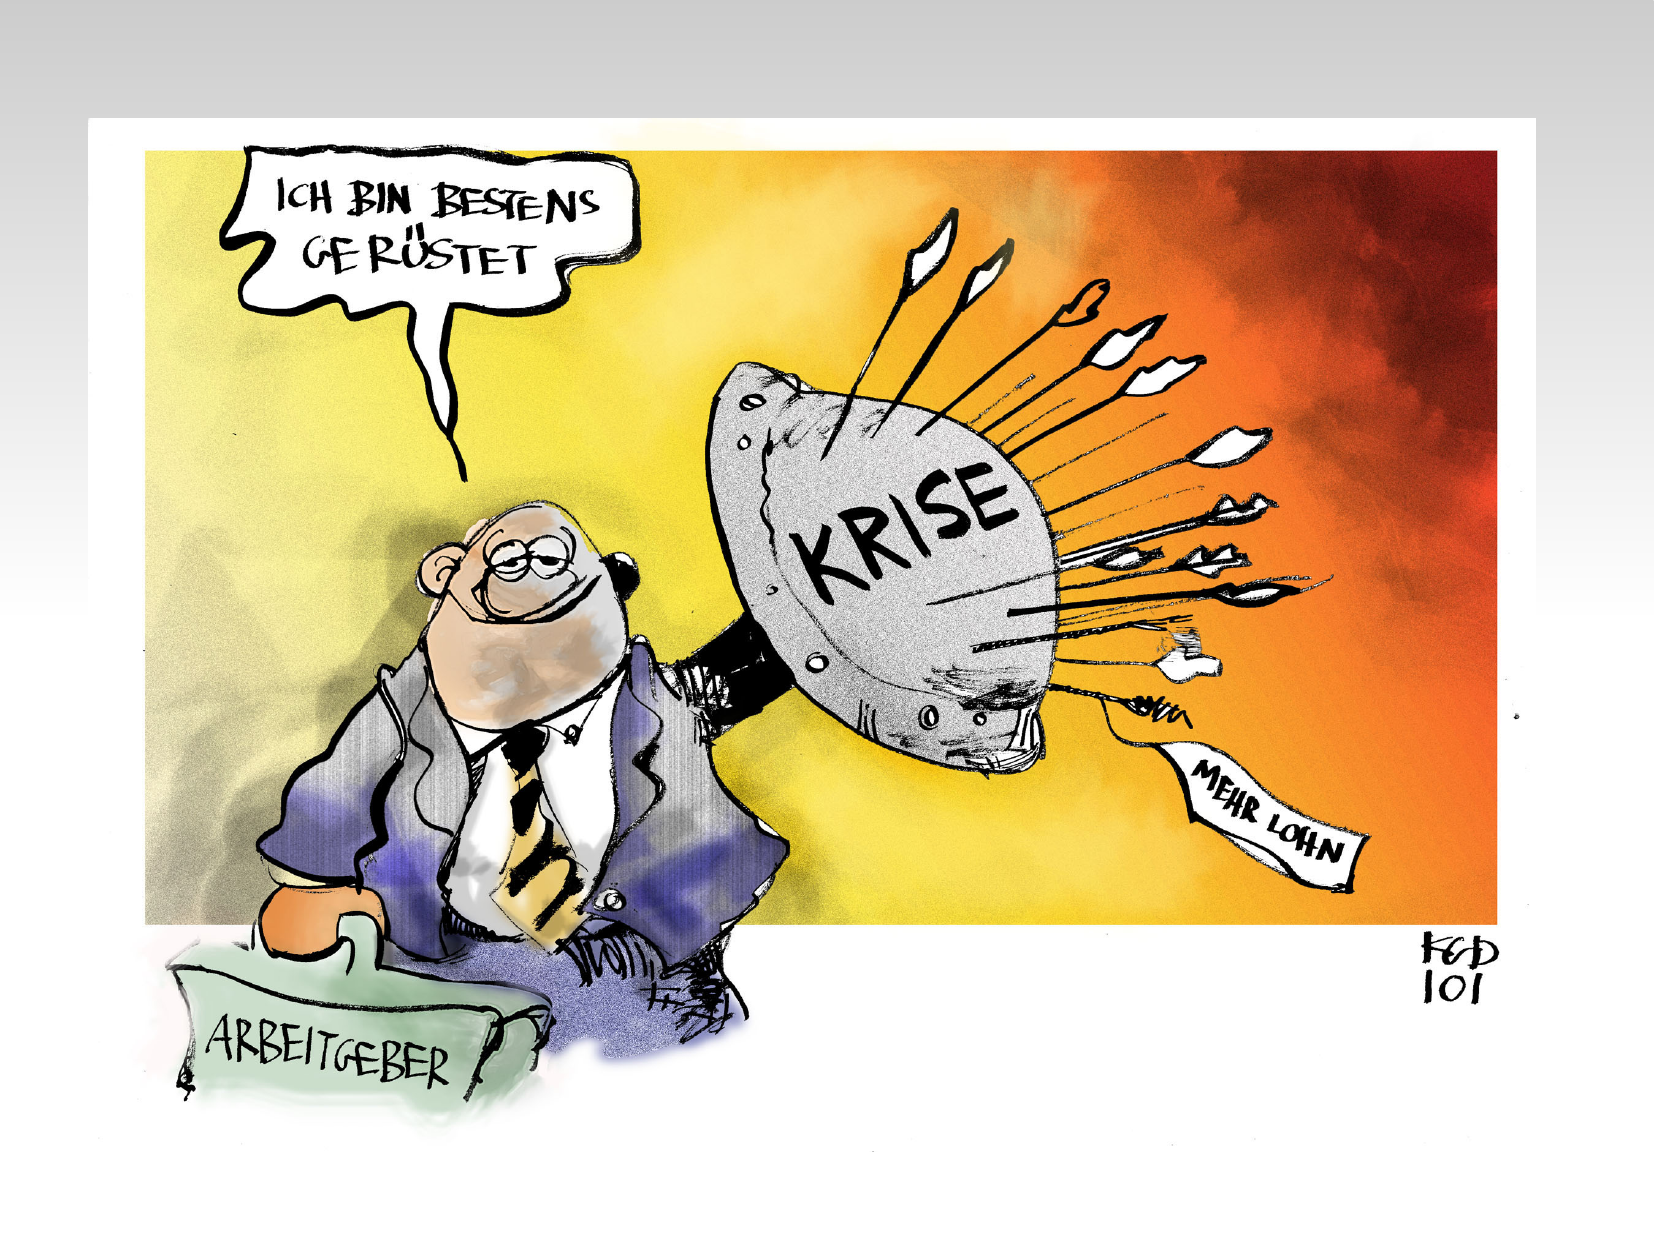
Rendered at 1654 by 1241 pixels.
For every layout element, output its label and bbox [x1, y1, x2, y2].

picture [88, 118, 1536, 1152]
